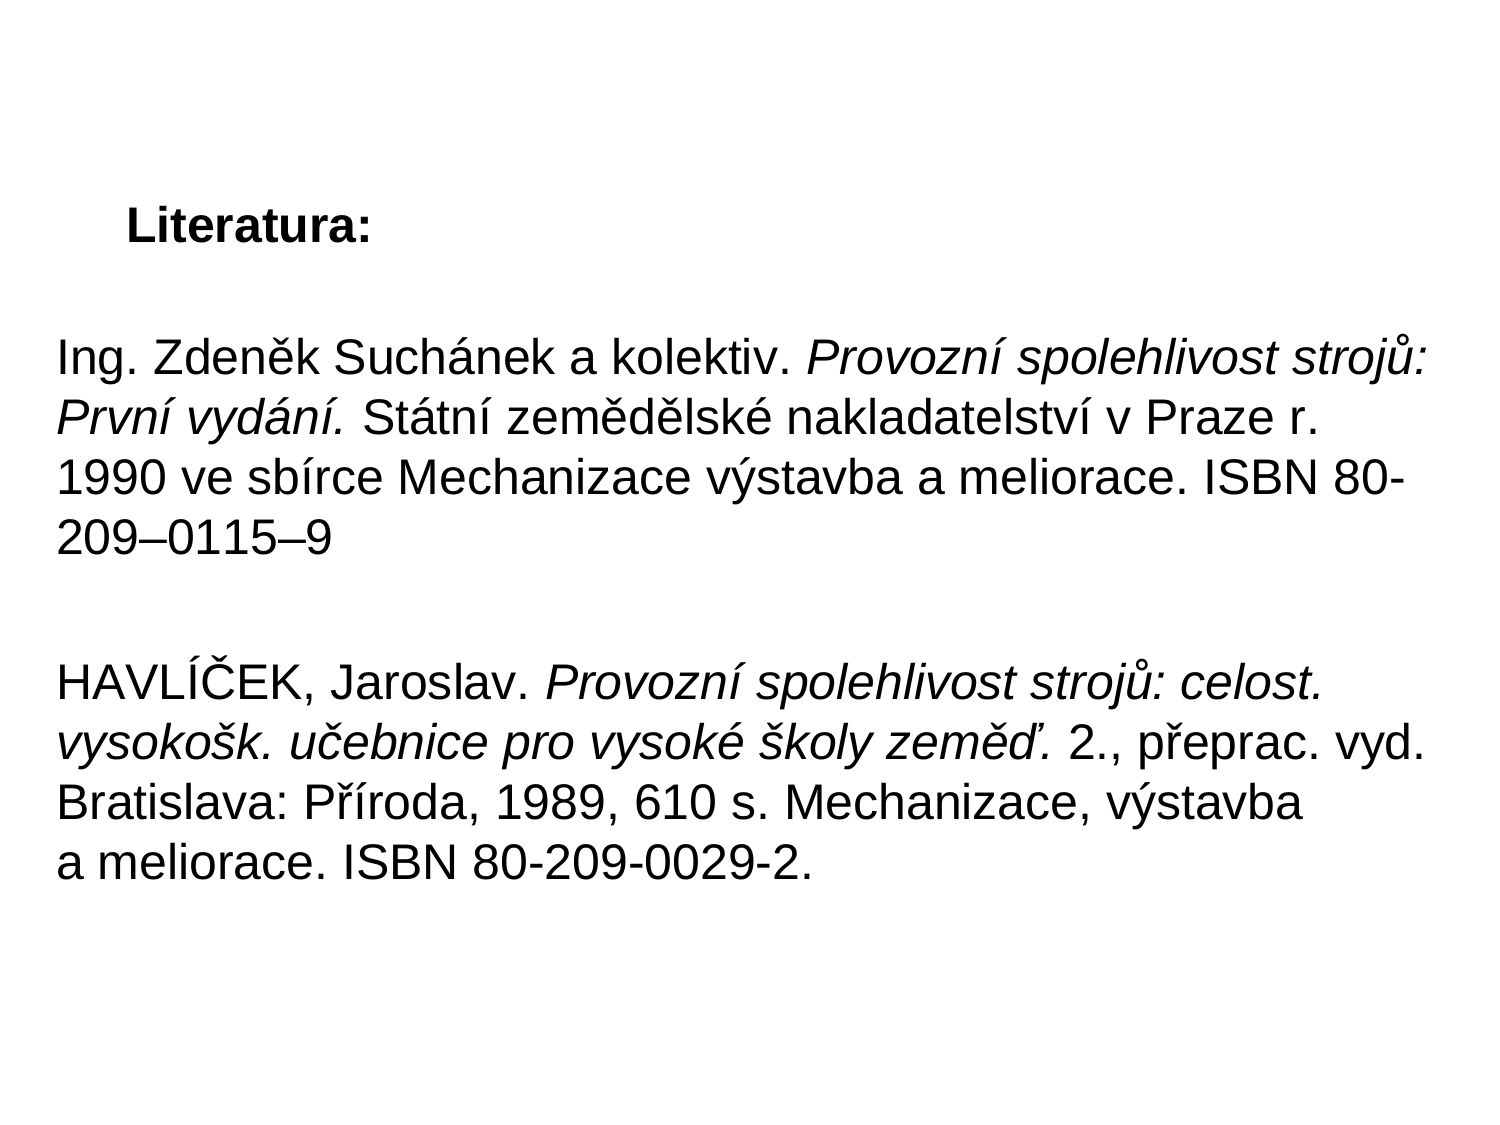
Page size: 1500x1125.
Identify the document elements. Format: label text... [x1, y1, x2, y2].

list Literatura: Ing. Zdeněk Suchánek a kolektiv. Provozní spolehlivost strojů: První vydání. Státní zemědělské nakladatelství v Praze r. 1990 ve sbírce Mechanizace výstavba a meliorace. ISBN 80-209–0115–9 HAVLÍČEK, Jaroslav. Provozní spolehlivost strojů: celost. vysokošk. učebnice pro vysoké školy zeměď. 2., přeprac. vyd. Bratislava: Příroda, 1989, 610 s. Mechanizace, výstavba a meliorace. ISBN 80-209-0029-2. [41, 184, 1459, 1053]
